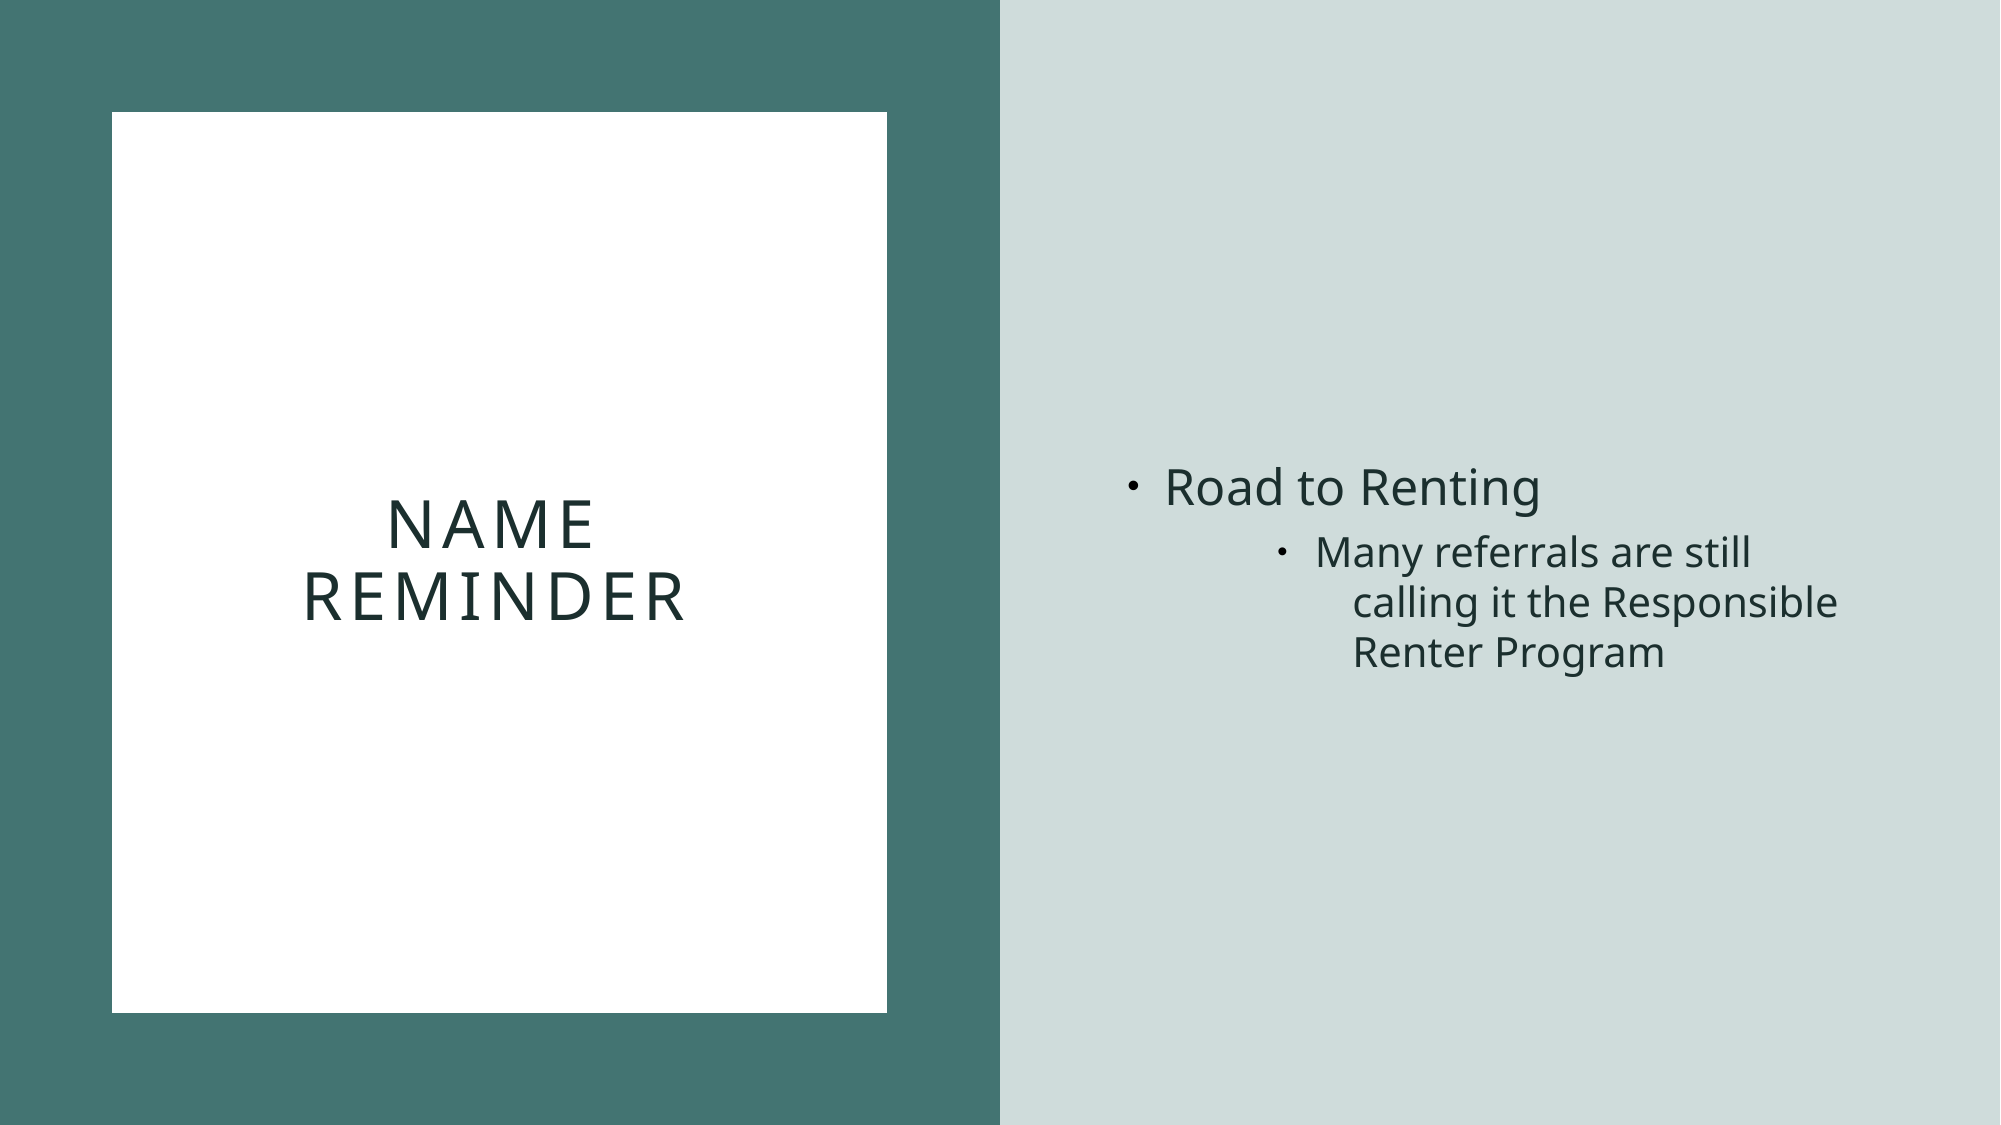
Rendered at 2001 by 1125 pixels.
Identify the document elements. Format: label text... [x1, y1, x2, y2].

title Name reminder [189, 224, 798, 901]
text_box [0, 0, 2000, 1125]
list Road to Renting Many referrals are still calling it the Responsible Renter Program [1112, 85, 1888, 1047]
